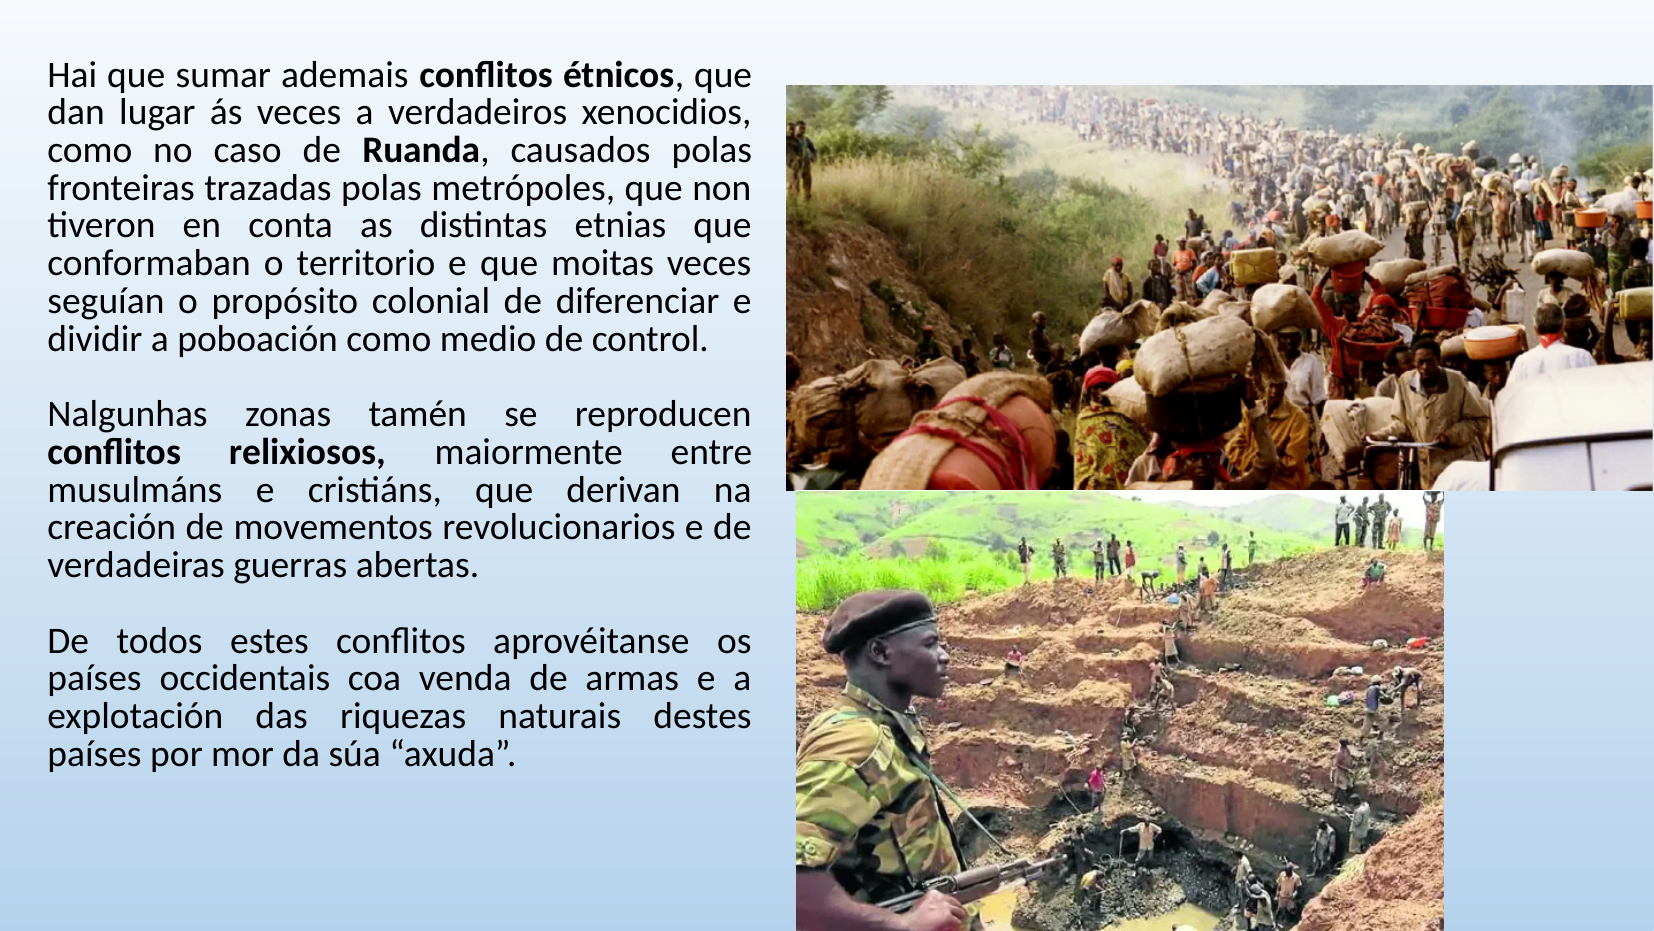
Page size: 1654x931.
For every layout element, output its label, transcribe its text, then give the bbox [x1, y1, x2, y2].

picture [786, 85, 1654, 931]
text_box Hai que sumar ademais conflitos étnicos, que dan lugar ás veces a verdadeiros xenocidios, como no caso de Ruanda, causados polas fronteiras trazadas polas metrópoles, que non tiveron en conta as distintas etnias que conformaban o territorio e que moitas veces seguían o propósito colonial de diferenciar e dividir a poboación como medio de control. Nalgunhas zonas tamén se reproducen conflitos relixiosos, maiormente entre musulmáns e cristiáns, que derivan na creación de movementos revolucionarios e de verdadeiras guerras abertas. De todos estes conflitos aprovéitanse os países occidentais coa venda de armas e a explotación das riquezas naturais destes países por mor da súa “axuda”. [32, 51, 768, 930]
